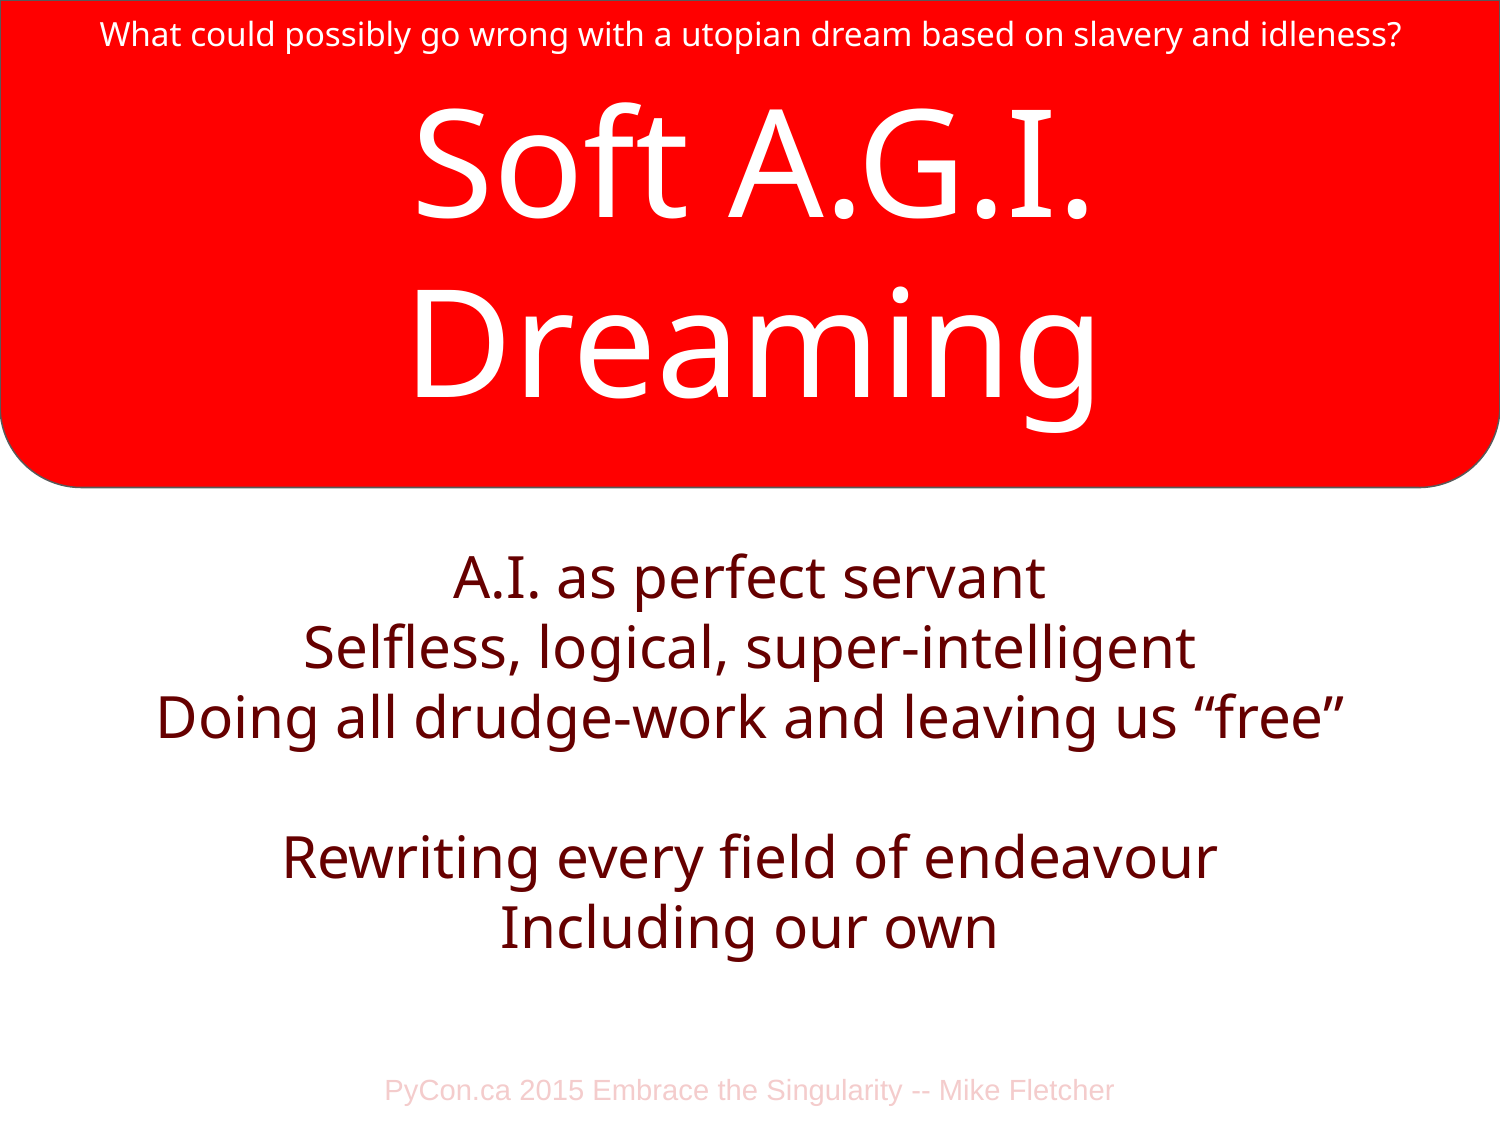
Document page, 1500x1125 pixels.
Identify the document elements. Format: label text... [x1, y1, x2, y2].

title Soft A.G.I. Dreaming [28, 65, 1480, 488]
subtitle A.I. as perfect servant Selfless, logical, super-intelligent Doing all drudge-work and leaving us “free” Rewriting every field of endeavour Including our own [0, 525, 1500, 1107]
subtitle What could possibly go wrong with a utopian dream based on slavery and idleness? [1, 0, 1500, 65]
